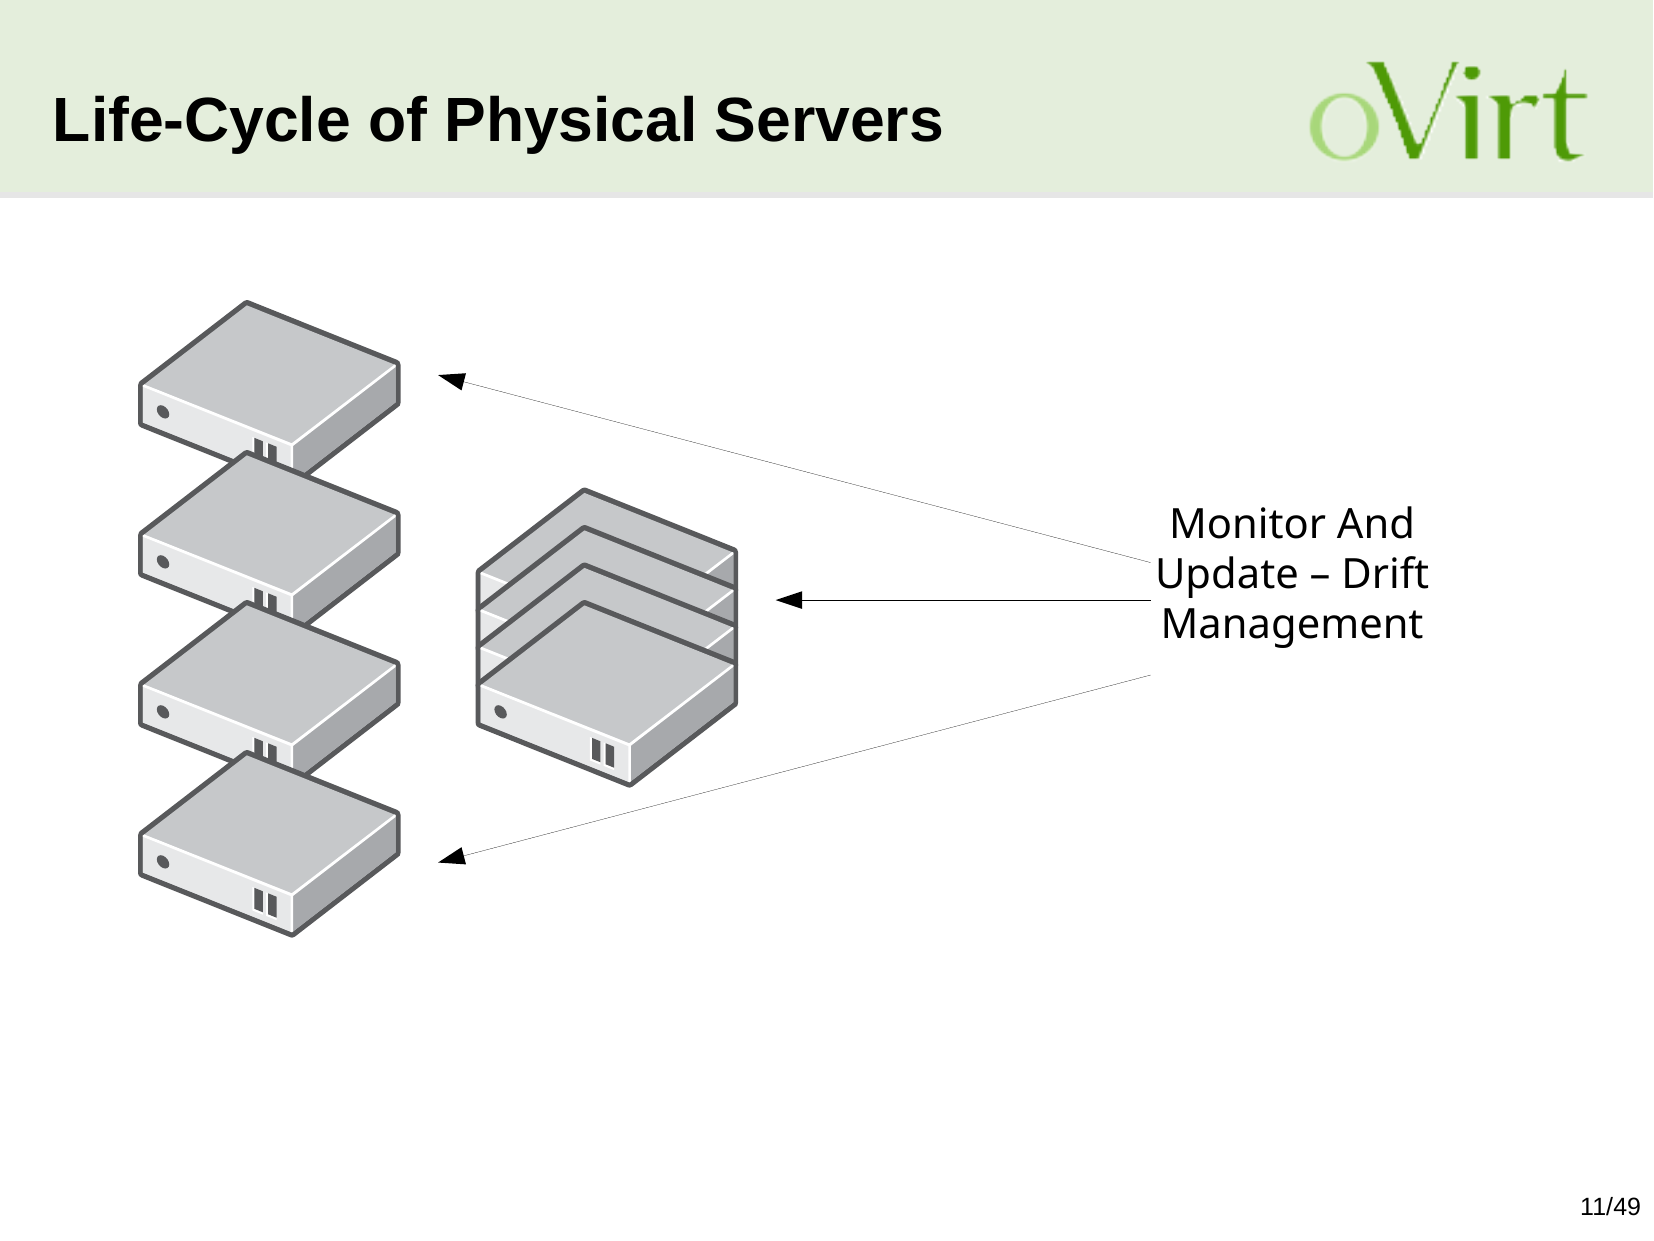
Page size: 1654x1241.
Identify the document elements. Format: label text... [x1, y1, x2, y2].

title Life-Cycle of Physical Servers [52, 14, 1330, 154]
picture [138, 300, 401, 938]
picture [1289, 36, 1613, 181]
text_box Monitor And Update – Drift Management [1133, 489, 1451, 655]
picture [475, 487, 739, 788]
